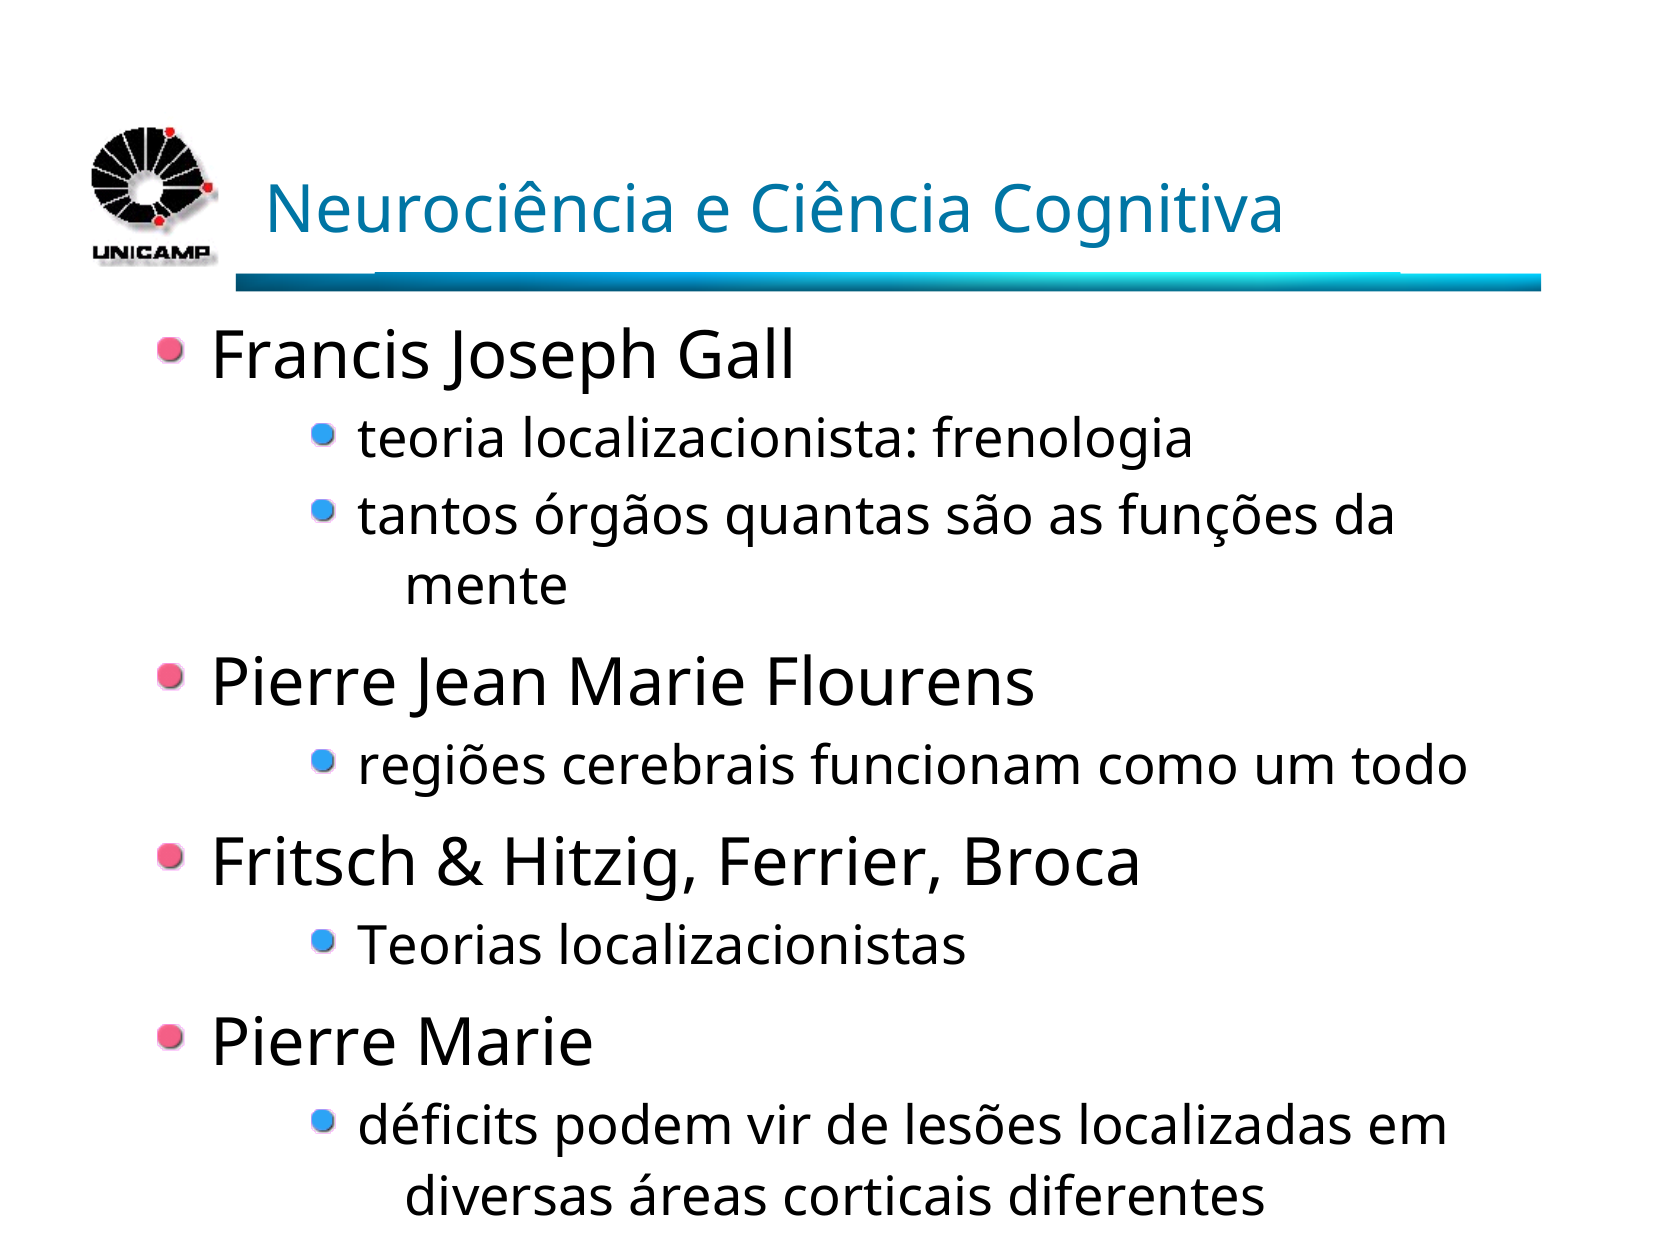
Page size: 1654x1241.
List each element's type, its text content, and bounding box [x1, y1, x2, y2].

picture [125, 272, 1654, 295]
list Francis Joseph Gall teoria localizacionista: frenologia tantos órgãos quantas são as funções da mente Pierre Jean Marie Flourens regiões cerebrais funcionam como um todo Fritsch & Hitzig, Ferrier, Broca Teorias localizacionistas Pierre Marie déficits podem vir de lesões localizadas em diversas áreas corticais diferentes influências da psicologia da Gestalt [121, 309, 1534, 1182]
title Neurociência e Ciência Cognitiva [264, 42, 1534, 250]
